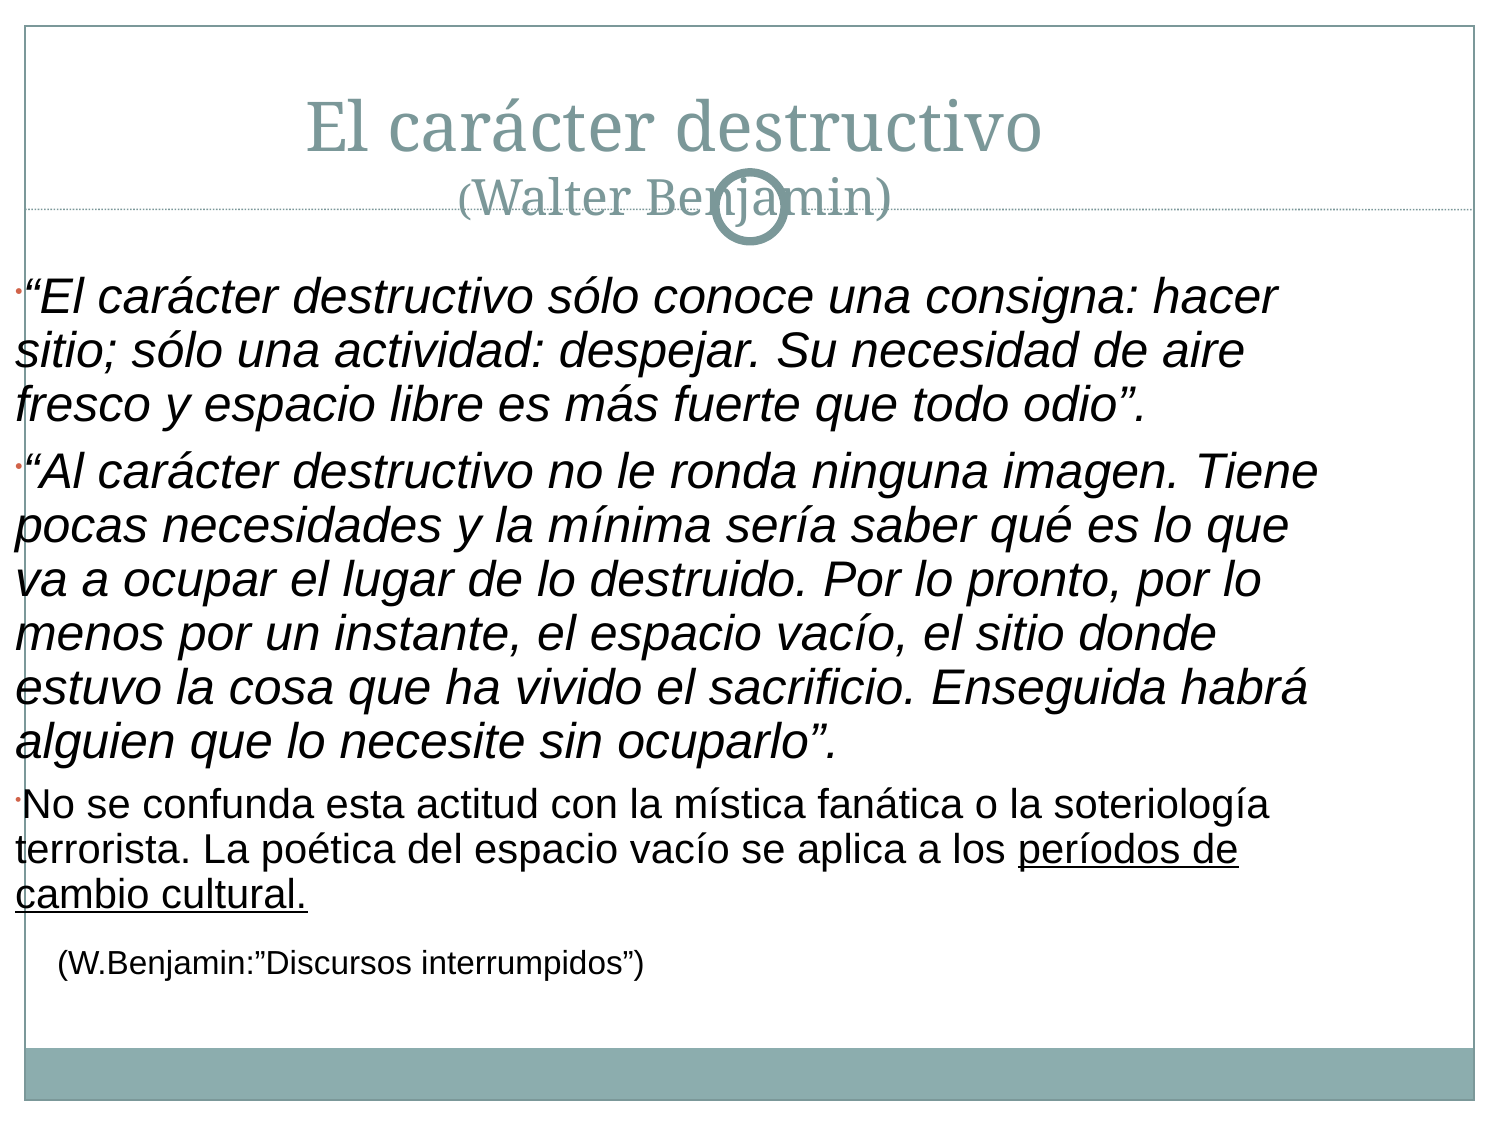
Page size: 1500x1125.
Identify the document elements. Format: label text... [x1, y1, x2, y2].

list “El carácter destructivo sólo conoce una consigna: hacer sitio; sólo una actividad: despejar. Su necesidad de aire fresco y espacio libre es más fuerte que todo odio”. “Al carácter destructivo no le ronda ninguna imagen. Tiene pocas necesidades y la mínima sería saber qué es lo que va a ocupar el lugar de lo destruido. Por lo pronto, por lo menos por un instante, el espacio vacío, el sitio donde estuvo la cosa que ha vivido el sacrificio. Enseguida habrá alguien que lo necesite sin ocuparlo”. No se confunda esta actitud con la mística fanática o la soteriología terrorista. La poética del espacio vacío se aplica a los períodos de cambio cultural. (W.Benjamin:”Discursos interrumpidos”) [0, 262, 1351, 1005]
title El carácter destructivo (Walter Benjamin) [0, 45, 1351, 233]
